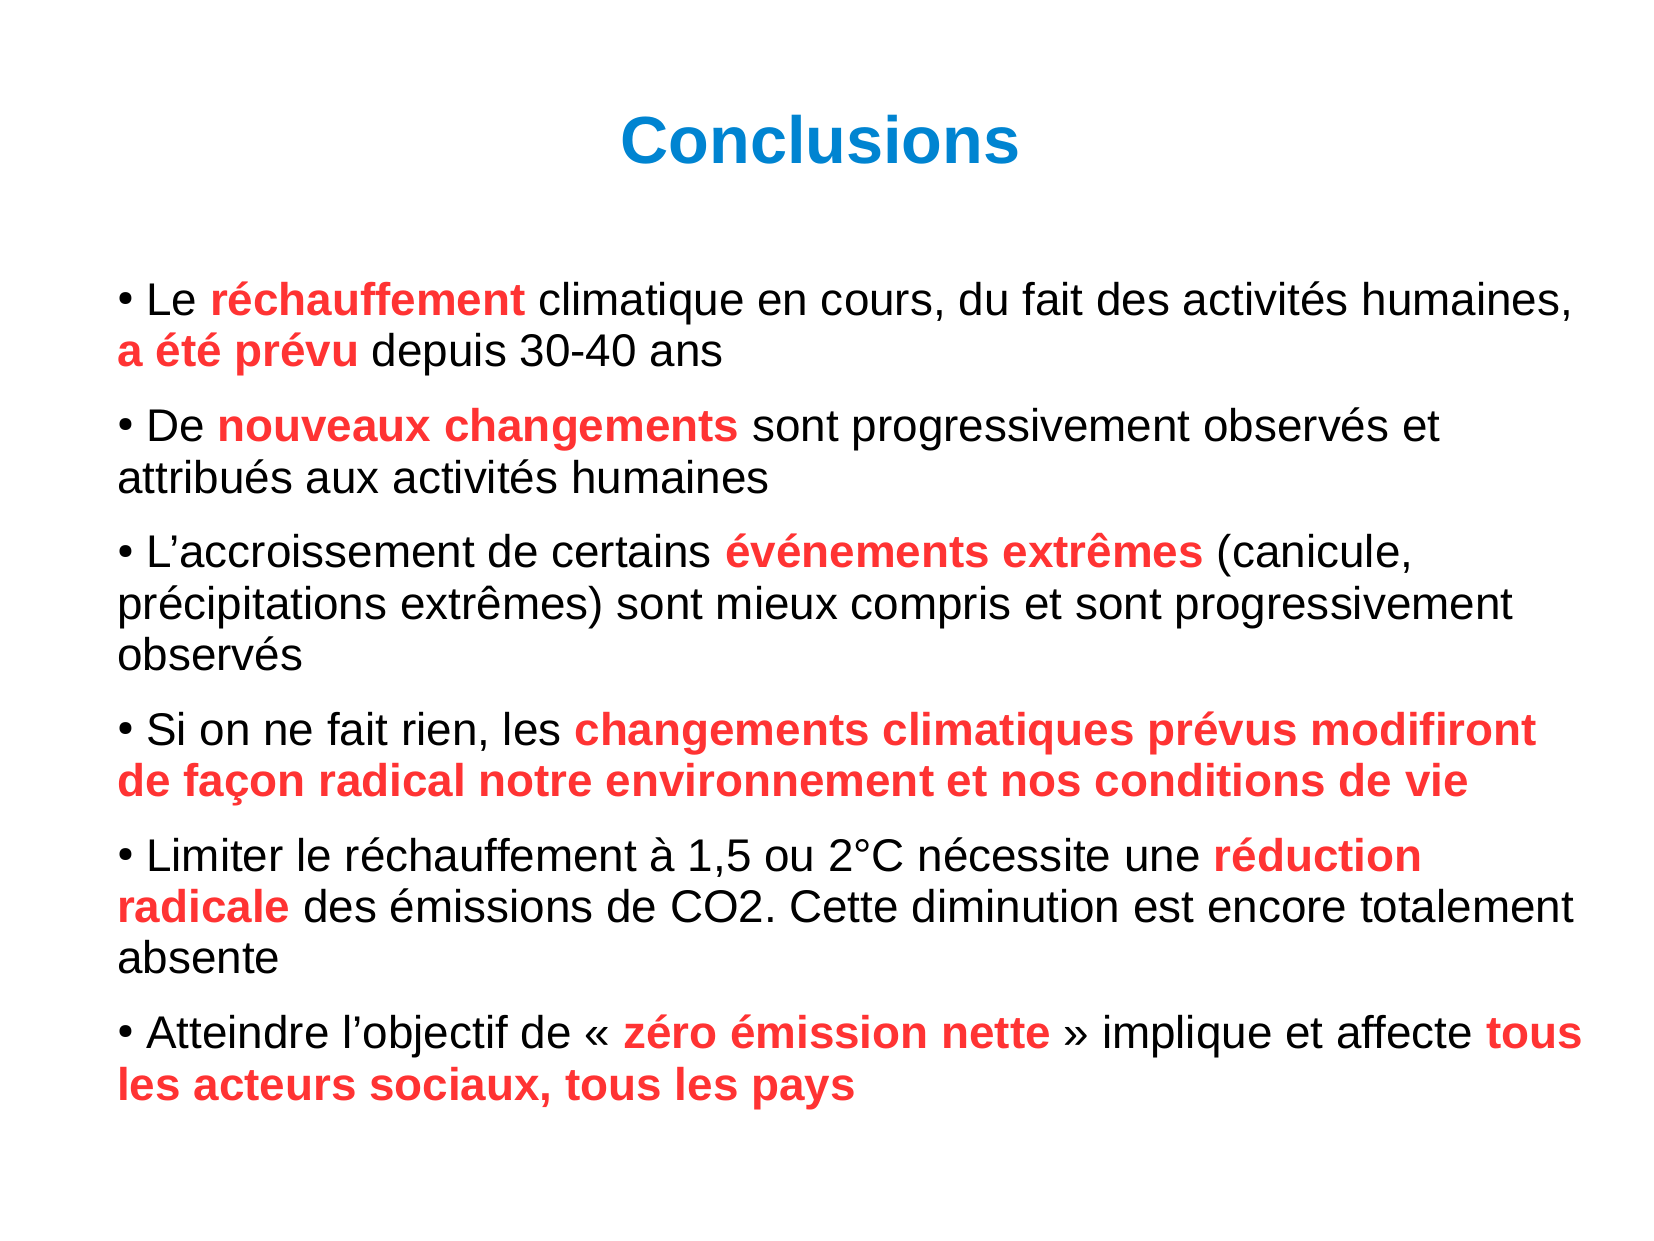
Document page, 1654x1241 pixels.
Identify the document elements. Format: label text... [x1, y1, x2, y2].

text_box Le réchauffement climatique en cours, du fait des activités humaines, a été prévu depuis 30-40 ans De nouveaux changements sont progressivement observés et attribués aux activités humaines L’accroissement de certains événements extrêmes (canicule, précipitations extrêmes) sont mieux compris et sont progressivement observés Si on ne fait rien, les changements climatiques prévus modifiront de façon radical notre environnement et nos conditions de vie Limiter le réchauffement à 1,5 ou 2°C nécessite une réduction radicale des émissions de CO2. Cette diminution est encore totalement absente Atteindre l’objectif de « zéro émission nette » implique et affecte tous les acteurs sociaux, tous les pays [102, 266, 1616, 1118]
text_box Conclusions [20, 96, 1621, 238]
